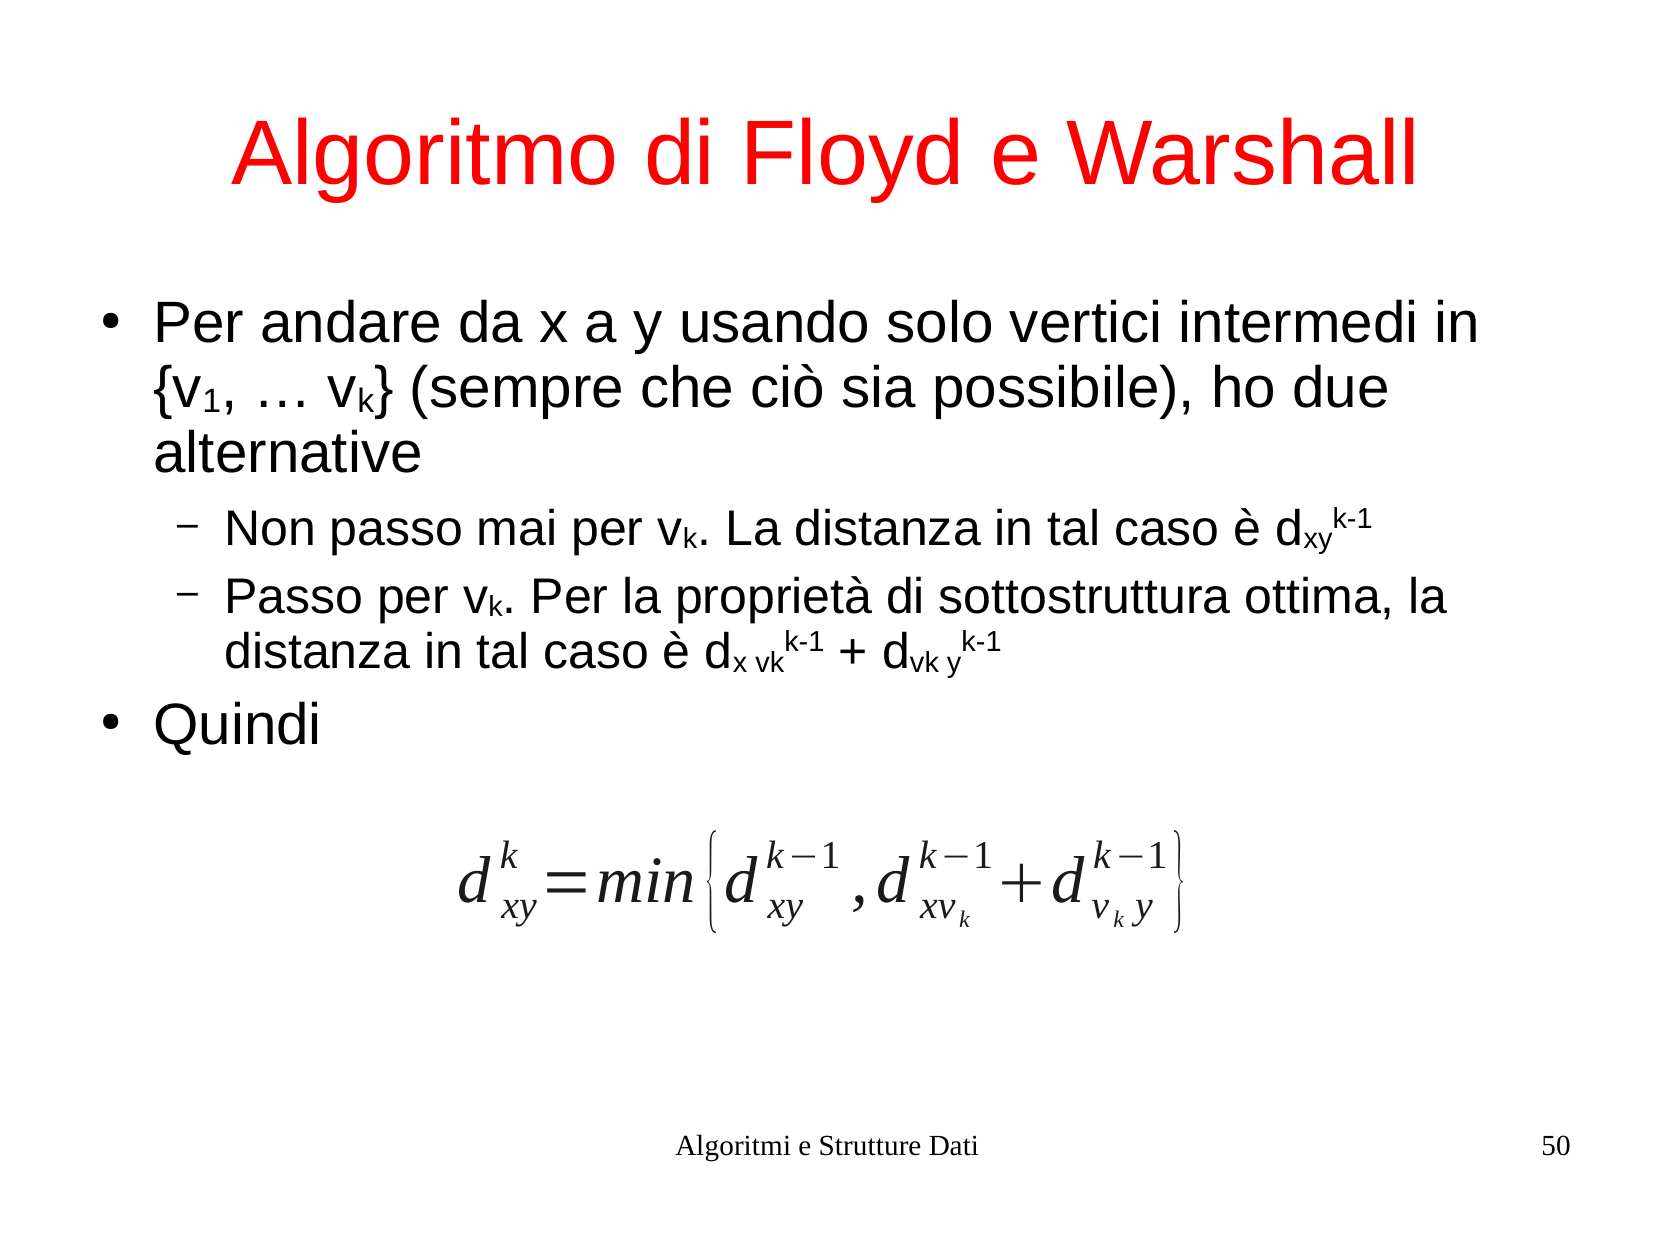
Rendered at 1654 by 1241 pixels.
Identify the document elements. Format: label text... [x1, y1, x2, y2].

list Per andare da x a y usando solo vertici intermedi in {v1, … vk} (sempre che ciò sia possibile), ho due alternative Non passo mai per vk. La distanza in tal caso è dxyk-1 Passo per vk. Per la proprietà di sottostruttura ottima, la distanza in tal caso è dx vkk-1 + dvk yk-1 Quindi [82, 290, 1571, 1109]
chart [450, 828, 1195, 938]
title Algoritmo di Floyd e Warshall [82, 49, 1571, 257]
